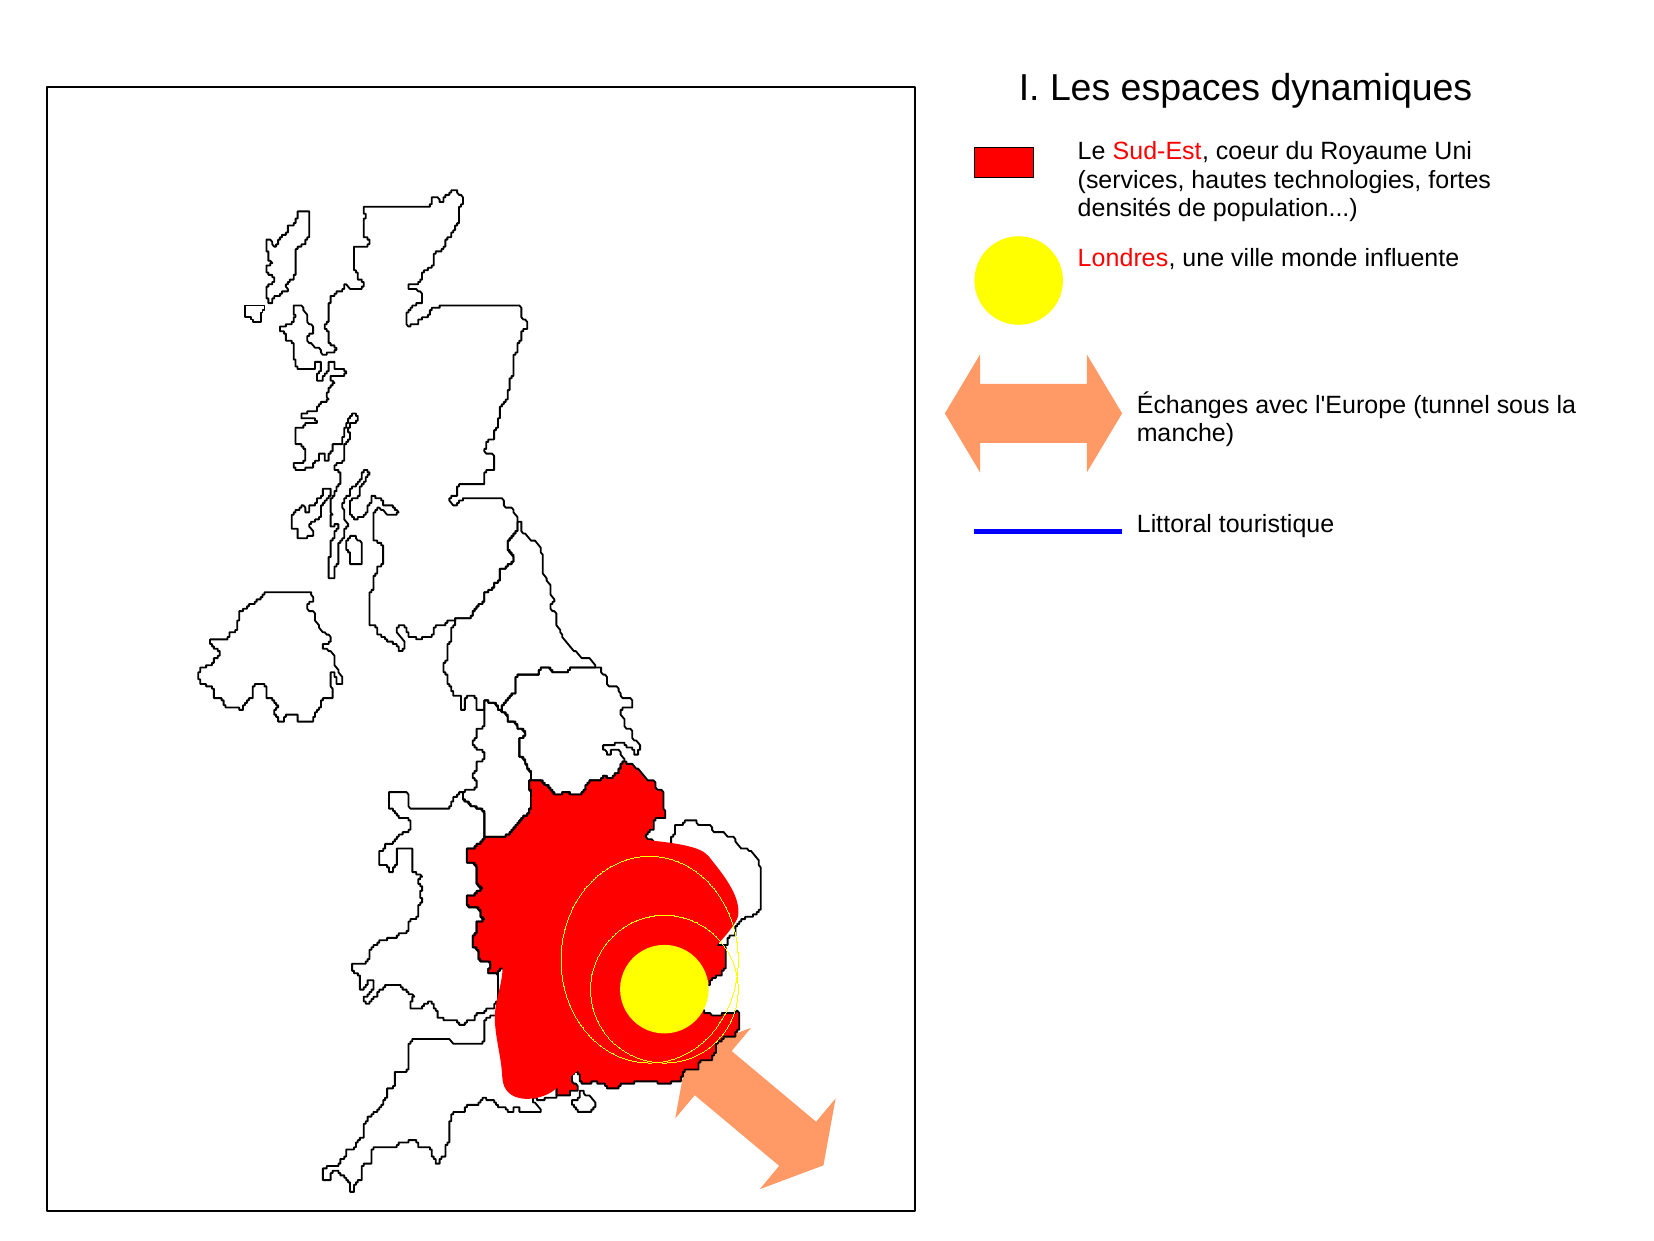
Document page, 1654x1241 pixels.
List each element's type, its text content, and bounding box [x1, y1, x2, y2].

text_box Londres, une ville monde influente [1062, 236, 1595, 280]
text_box [974, 236, 1063, 325]
text_box [974, 147, 1034, 178]
text_box [466, 761, 836, 1190]
text_box Échanges avec l'Europe (tunnel sous la manche) [1122, 383, 1654, 455]
text_box [944, 354, 1122, 473]
text_box Littoral touristique [1122, 501, 1654, 545]
text_box Le Sud-Est, coeur du Royaume Uni (services, hautes technologies, fortes densités de population...) [1062, 129, 1595, 229]
text_box I. Les espaces dynamiques [1003, 59, 1595, 116]
